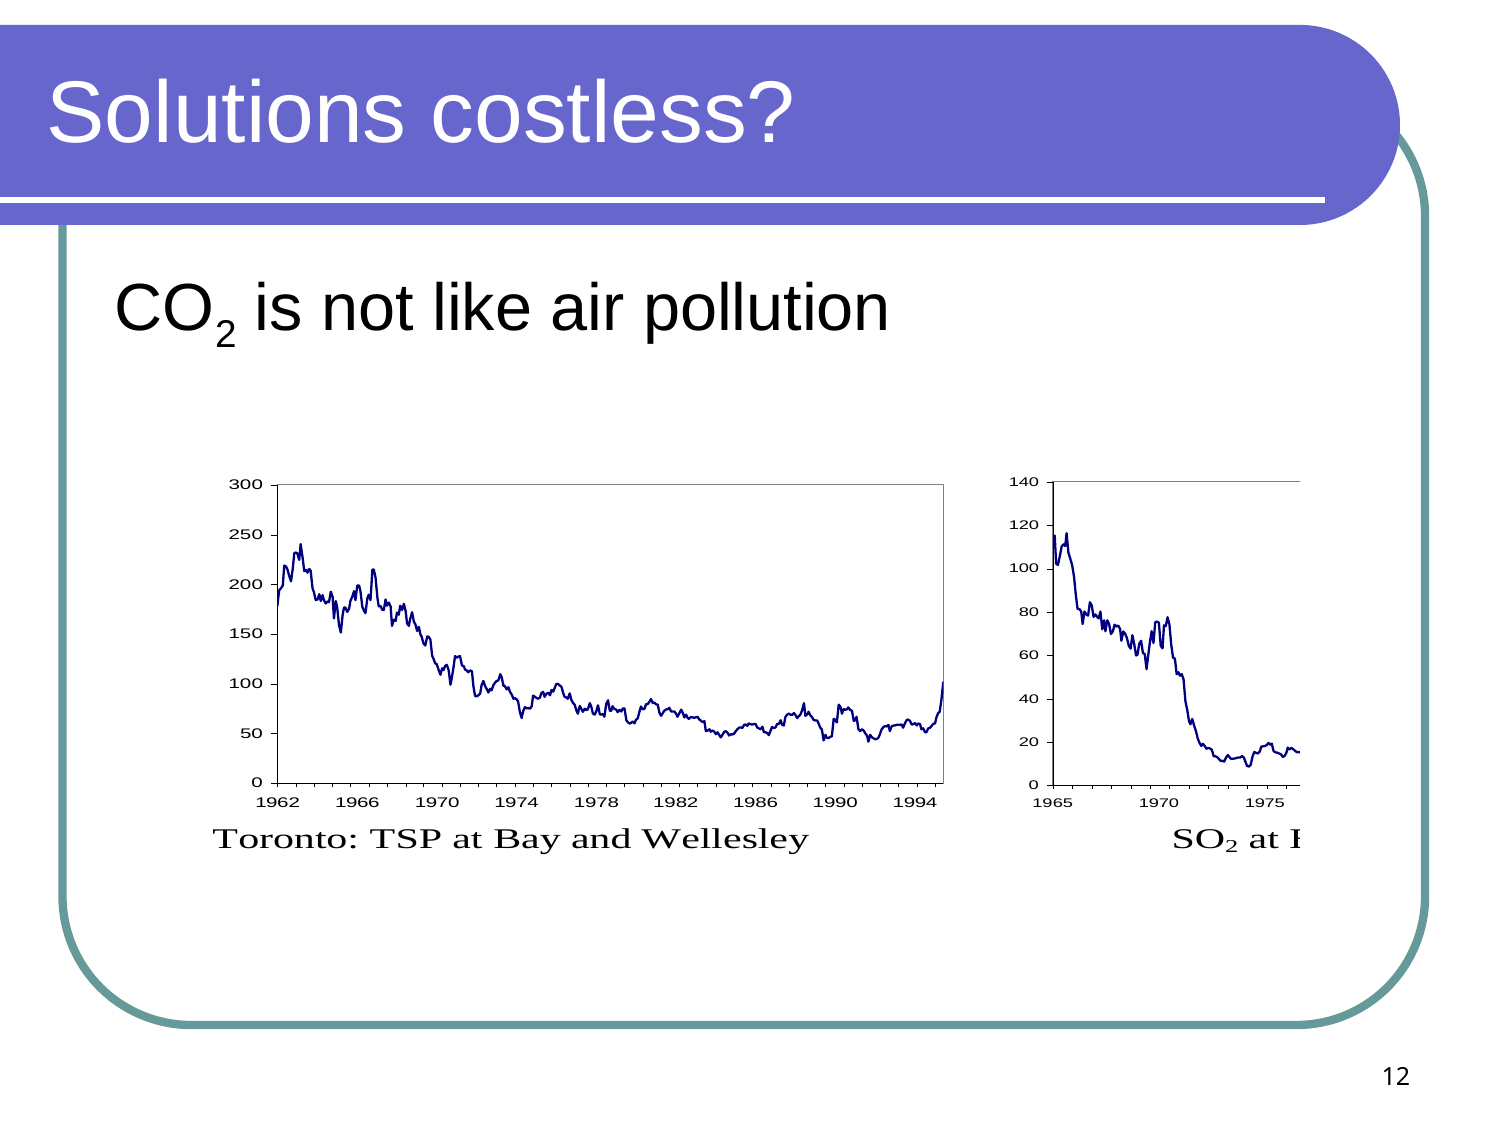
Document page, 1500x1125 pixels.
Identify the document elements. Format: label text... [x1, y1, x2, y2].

title Solutions costless? [31, 37, 1347, 188]
picture [212, 462, 1300, 856]
list CO2 is not like air pollution [99, 262, 1401, 988]
